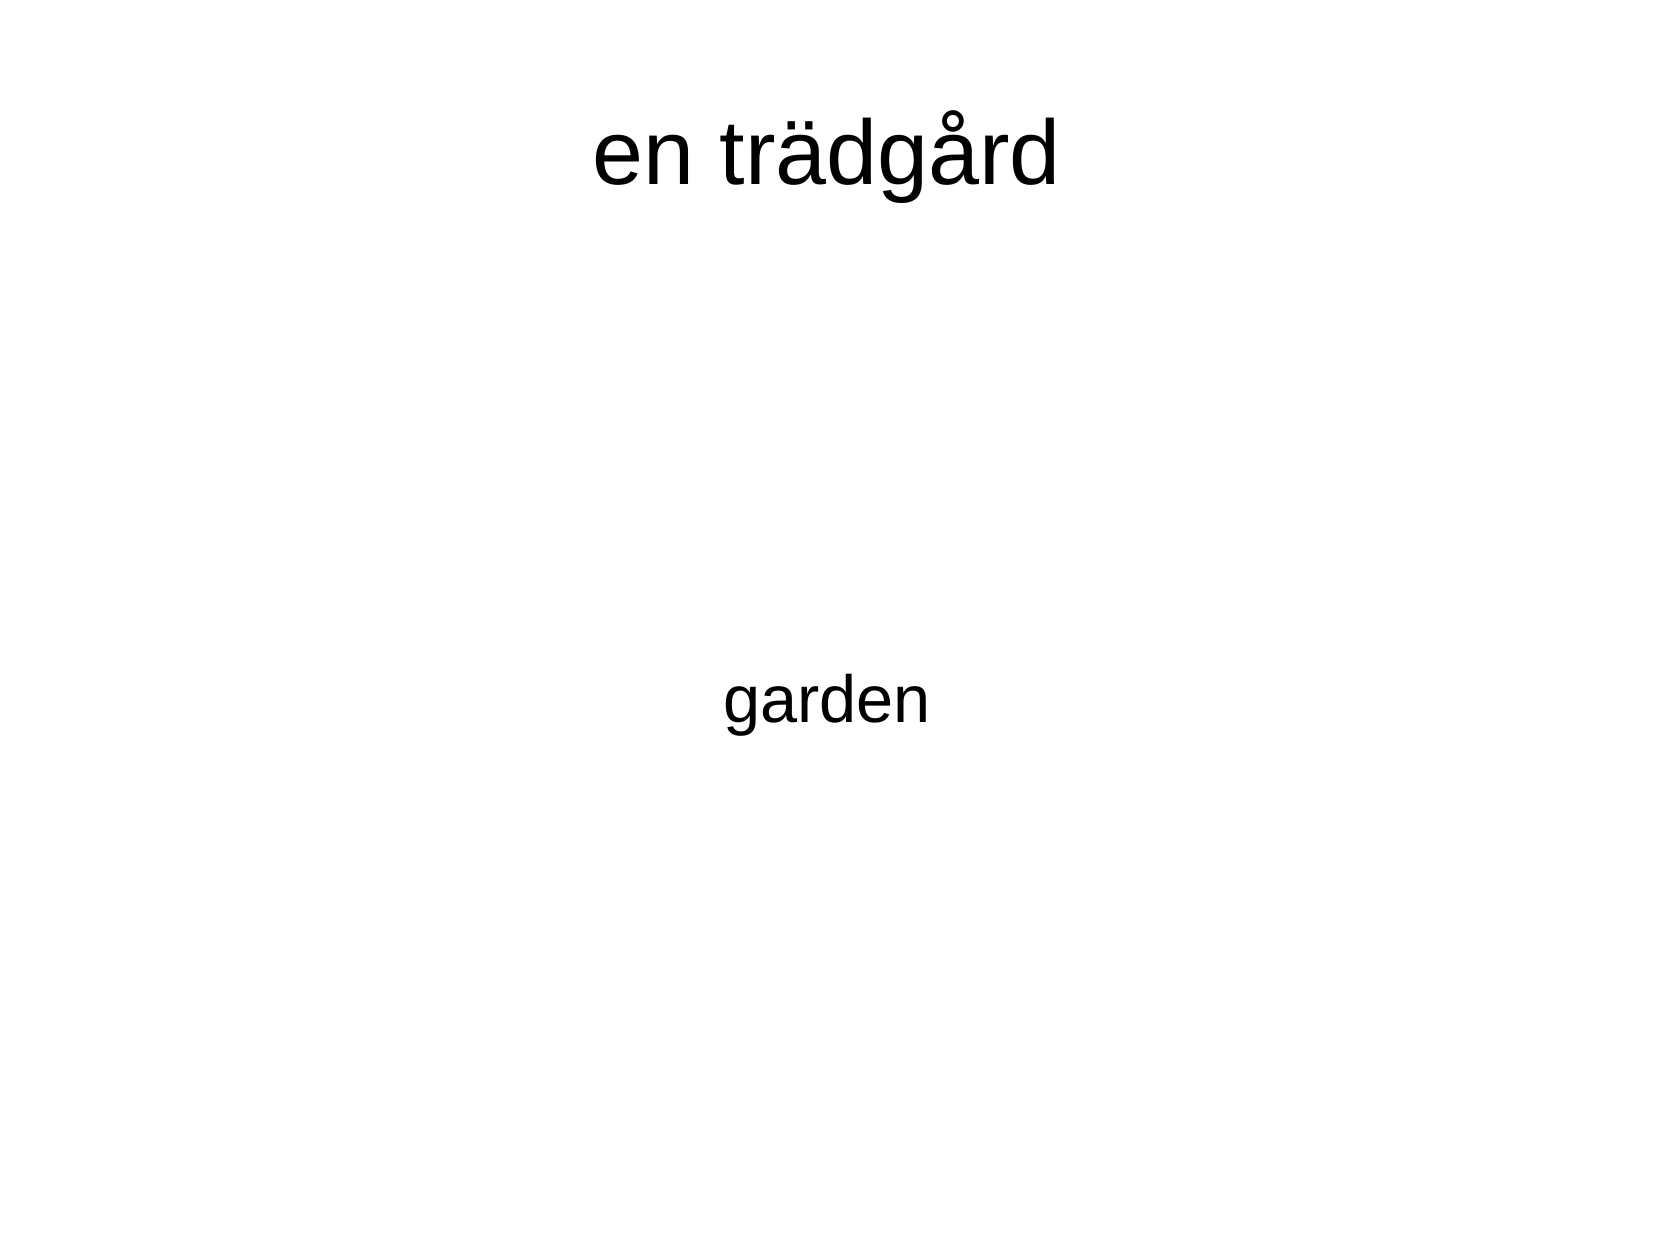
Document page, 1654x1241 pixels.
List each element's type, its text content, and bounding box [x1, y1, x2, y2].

title en trädgård [82, 56, 1571, 250]
subtitle garden [82, 297, 1571, 1102]
